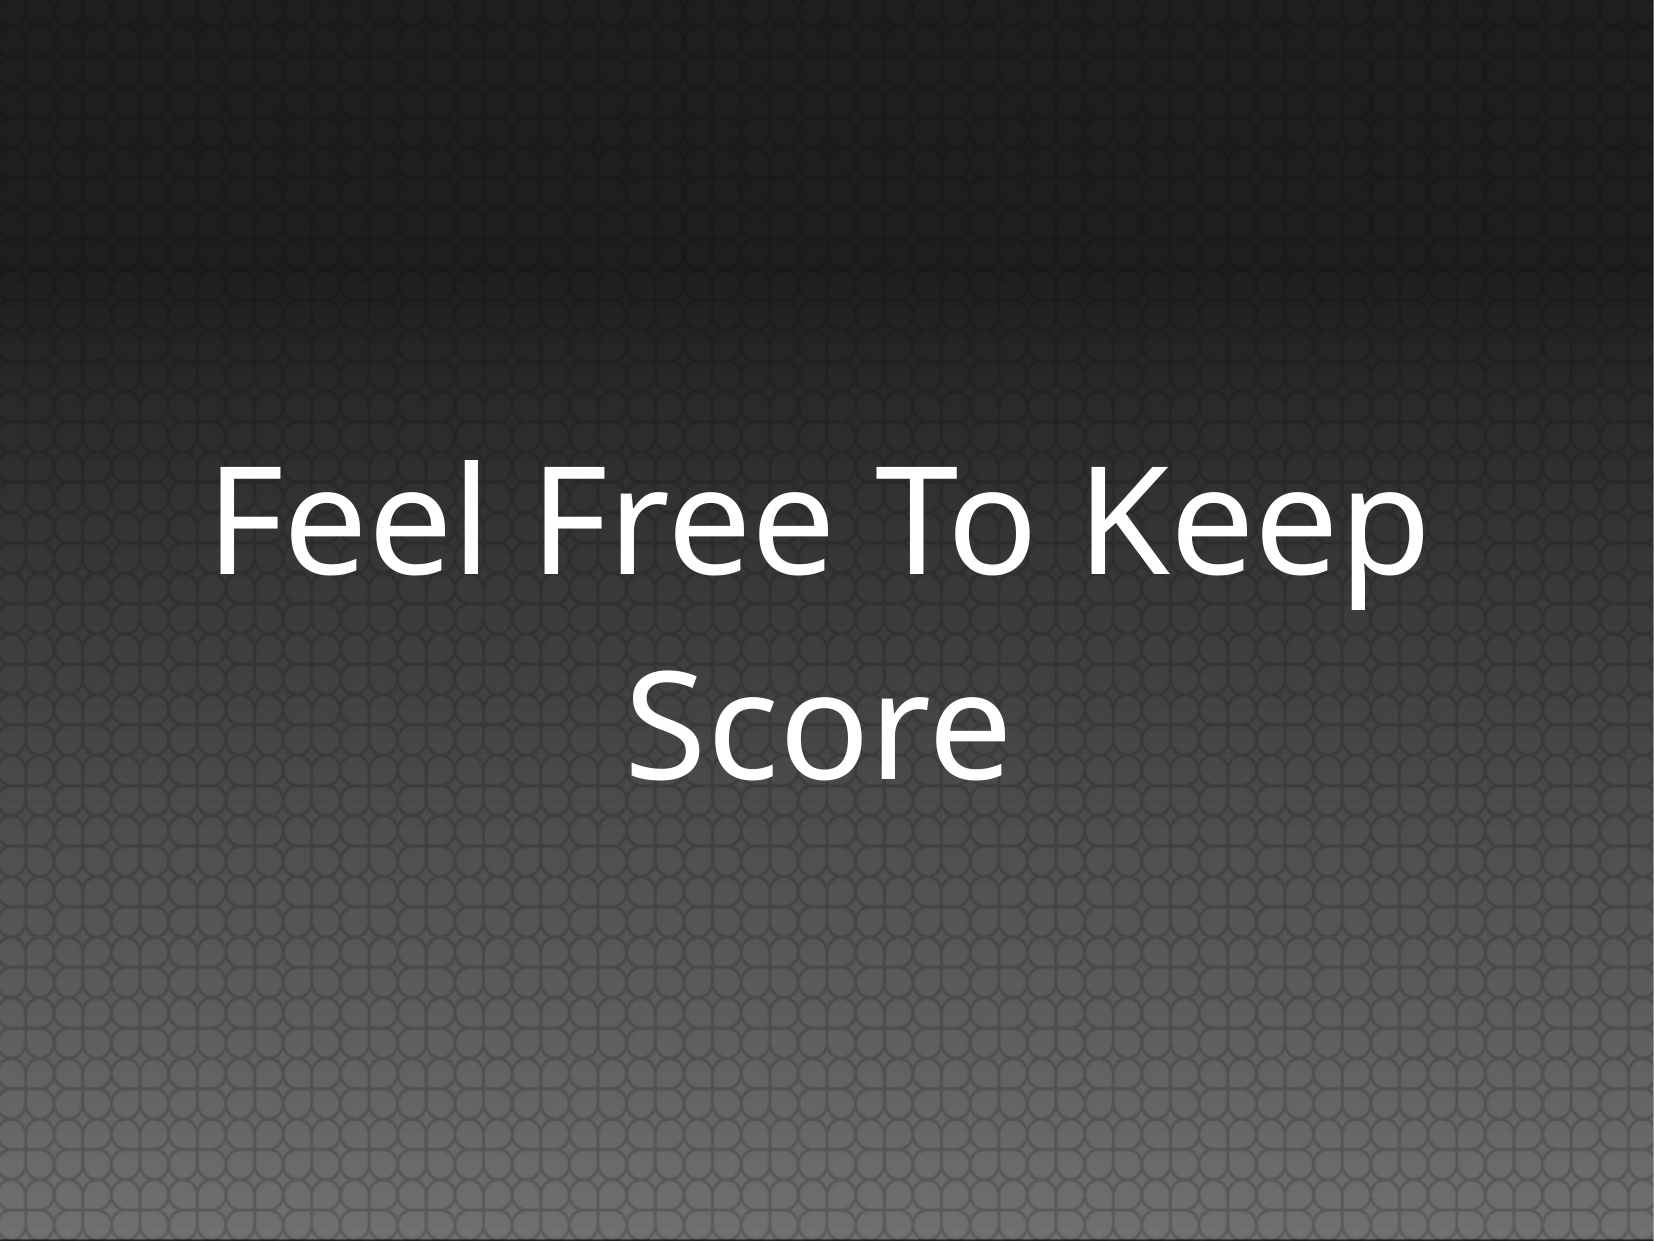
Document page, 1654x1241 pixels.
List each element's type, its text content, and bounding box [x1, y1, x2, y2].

title Feel Free To Keep Score [75, 451, 1564, 787]
picture [0, 0, 1654, 1241]
